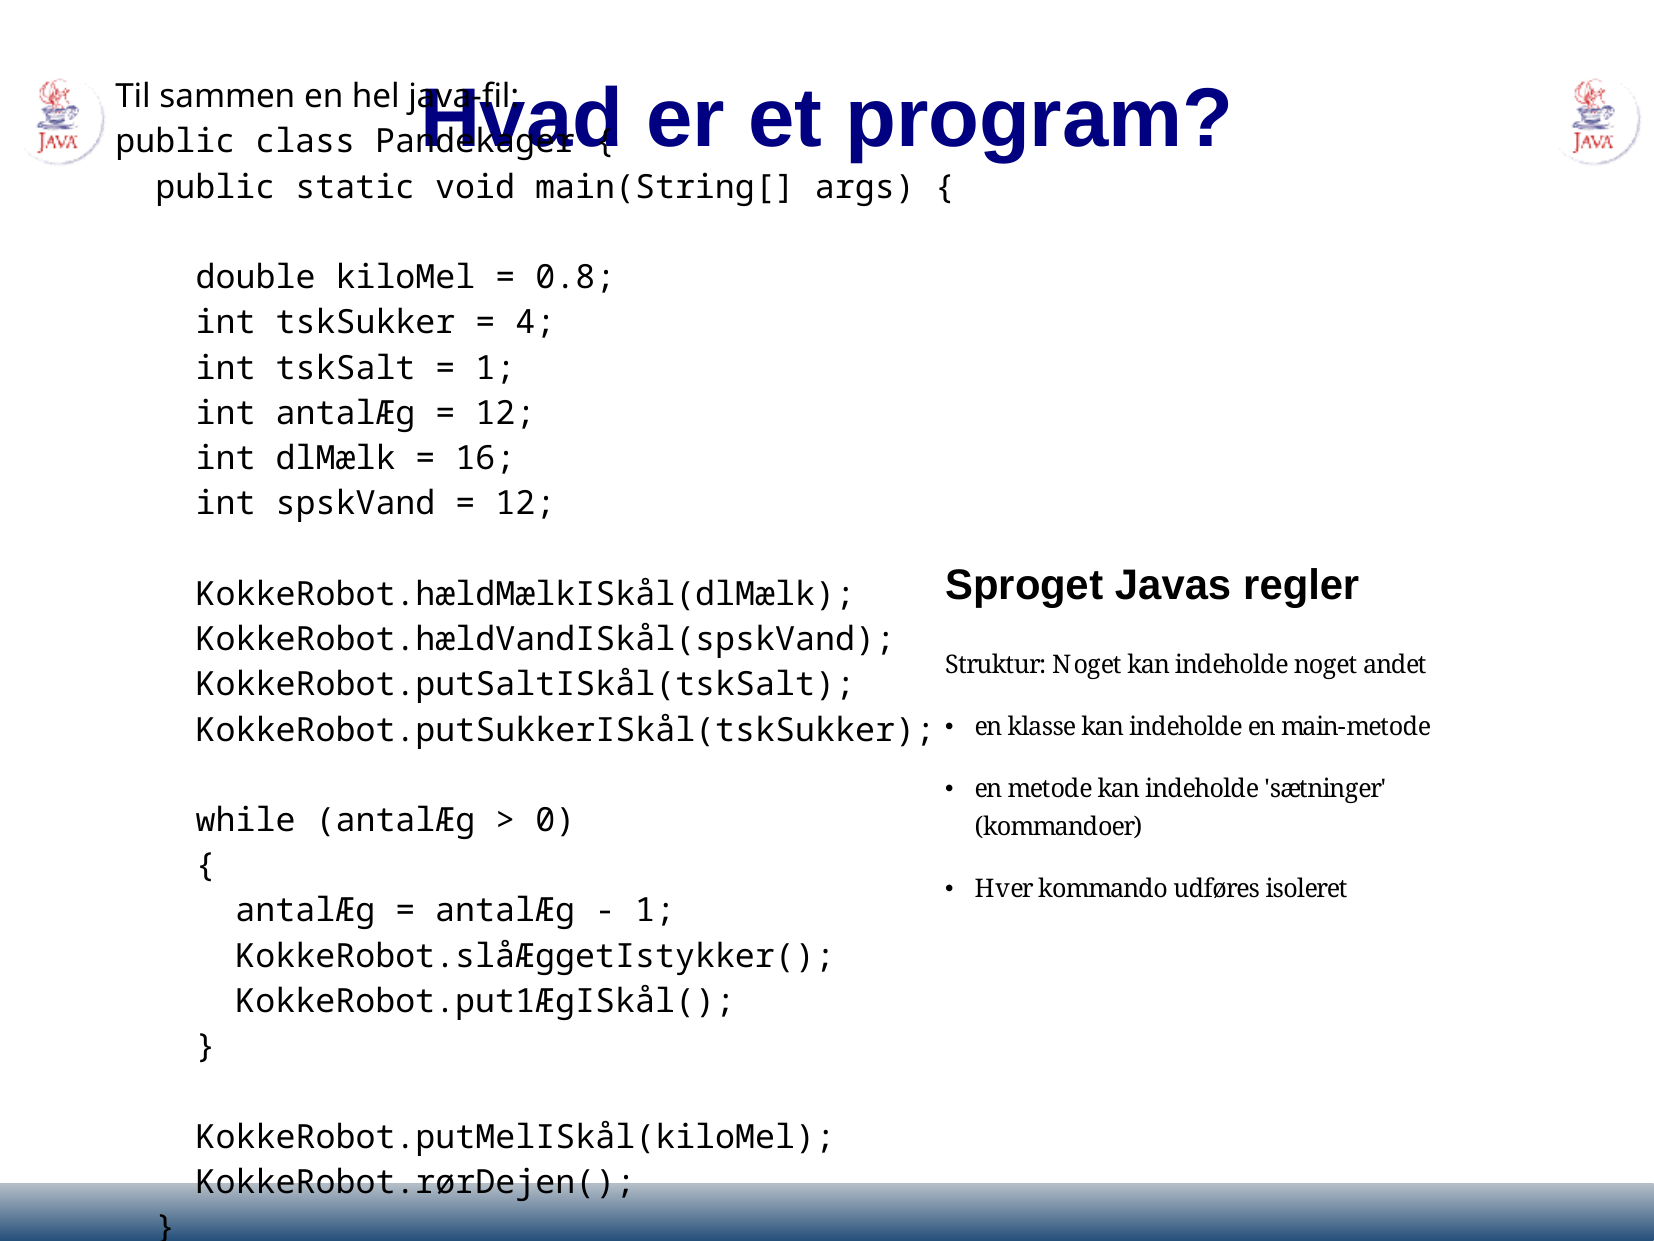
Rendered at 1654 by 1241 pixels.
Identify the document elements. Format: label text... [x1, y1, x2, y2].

chart [943, 547, 1558, 964]
title Hvad er et program? [105, 14, 1549, 222]
subtitle Til sammen en hel java-fil: public class Pandekager { public static void main(String[] args) { double kiloMel = 0.8; int tskSukker = 4; int tskSalt = 1; int antalÆg = 12; int dlMælk = 16; int spskVand = 12; KokkeRobot.hældMælkISkål(dlMælk); KokkeRobot.hældVandISkål(spskVand); KokkeRobot.putSaltISkål(tskSalt); KokkeRobot.putSukkerISkål(tskSukker); while (antalÆg > 0) { antalÆg = antalÆg - 1; KokkeRobot.slåÆggetIstykker(); KokkeRobot.put1ÆgISkål(); } KokkeRobot.putMelISkål(kiloMel); KokkeRobot.rørDejen(); } } [80, 148, 1357, 1218]
picture [10, 71, 105, 169]
picture [1549, 71, 1645, 169]
